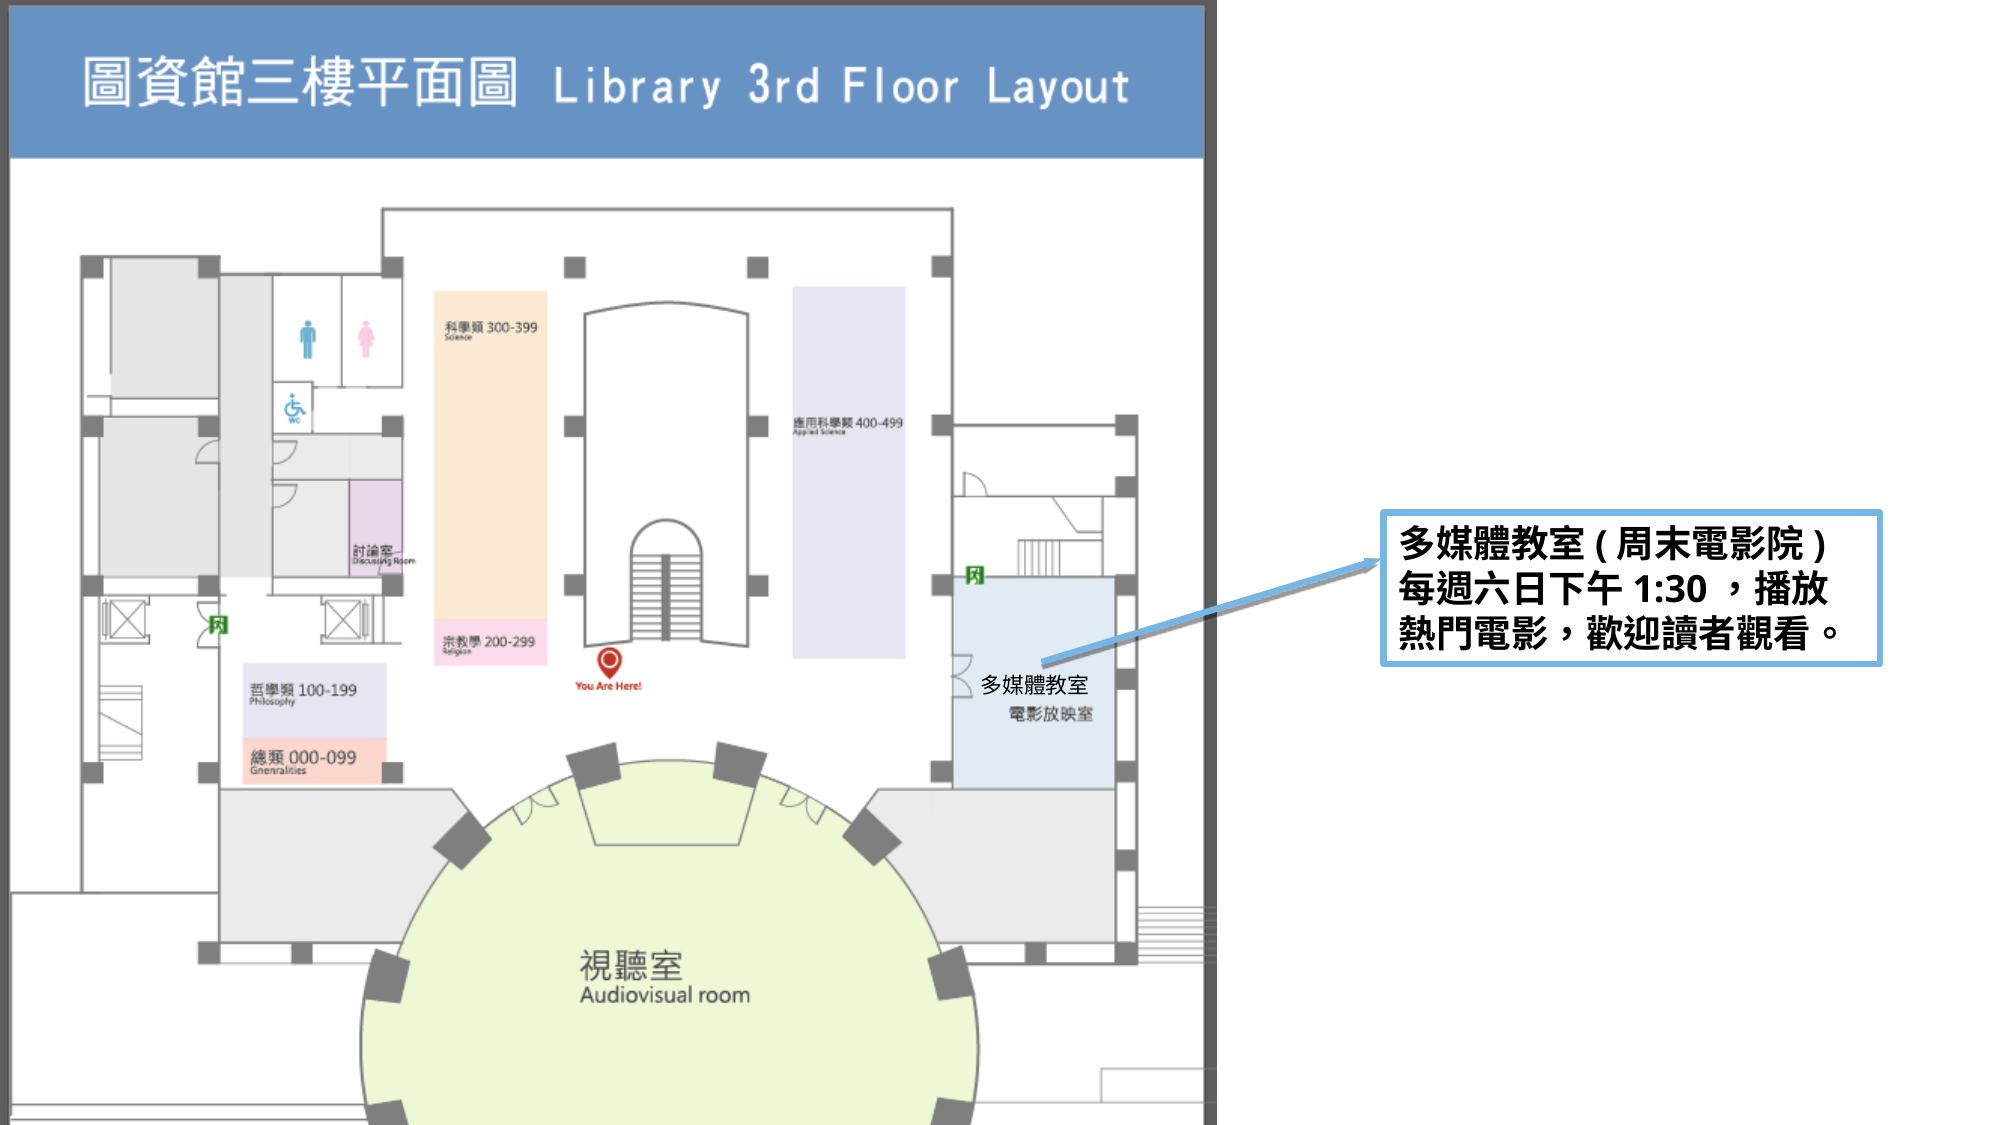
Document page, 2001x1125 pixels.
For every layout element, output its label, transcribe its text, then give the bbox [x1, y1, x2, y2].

picture [0, 0, 1217, 1125]
text_box 多媒體教室(周末電影院) 每週六日下午1:30，播放熱門電影，歡迎讀者觀看。 [1383, 512, 1881, 665]
text_box 多媒體教室 [965, 664, 1118, 706]
